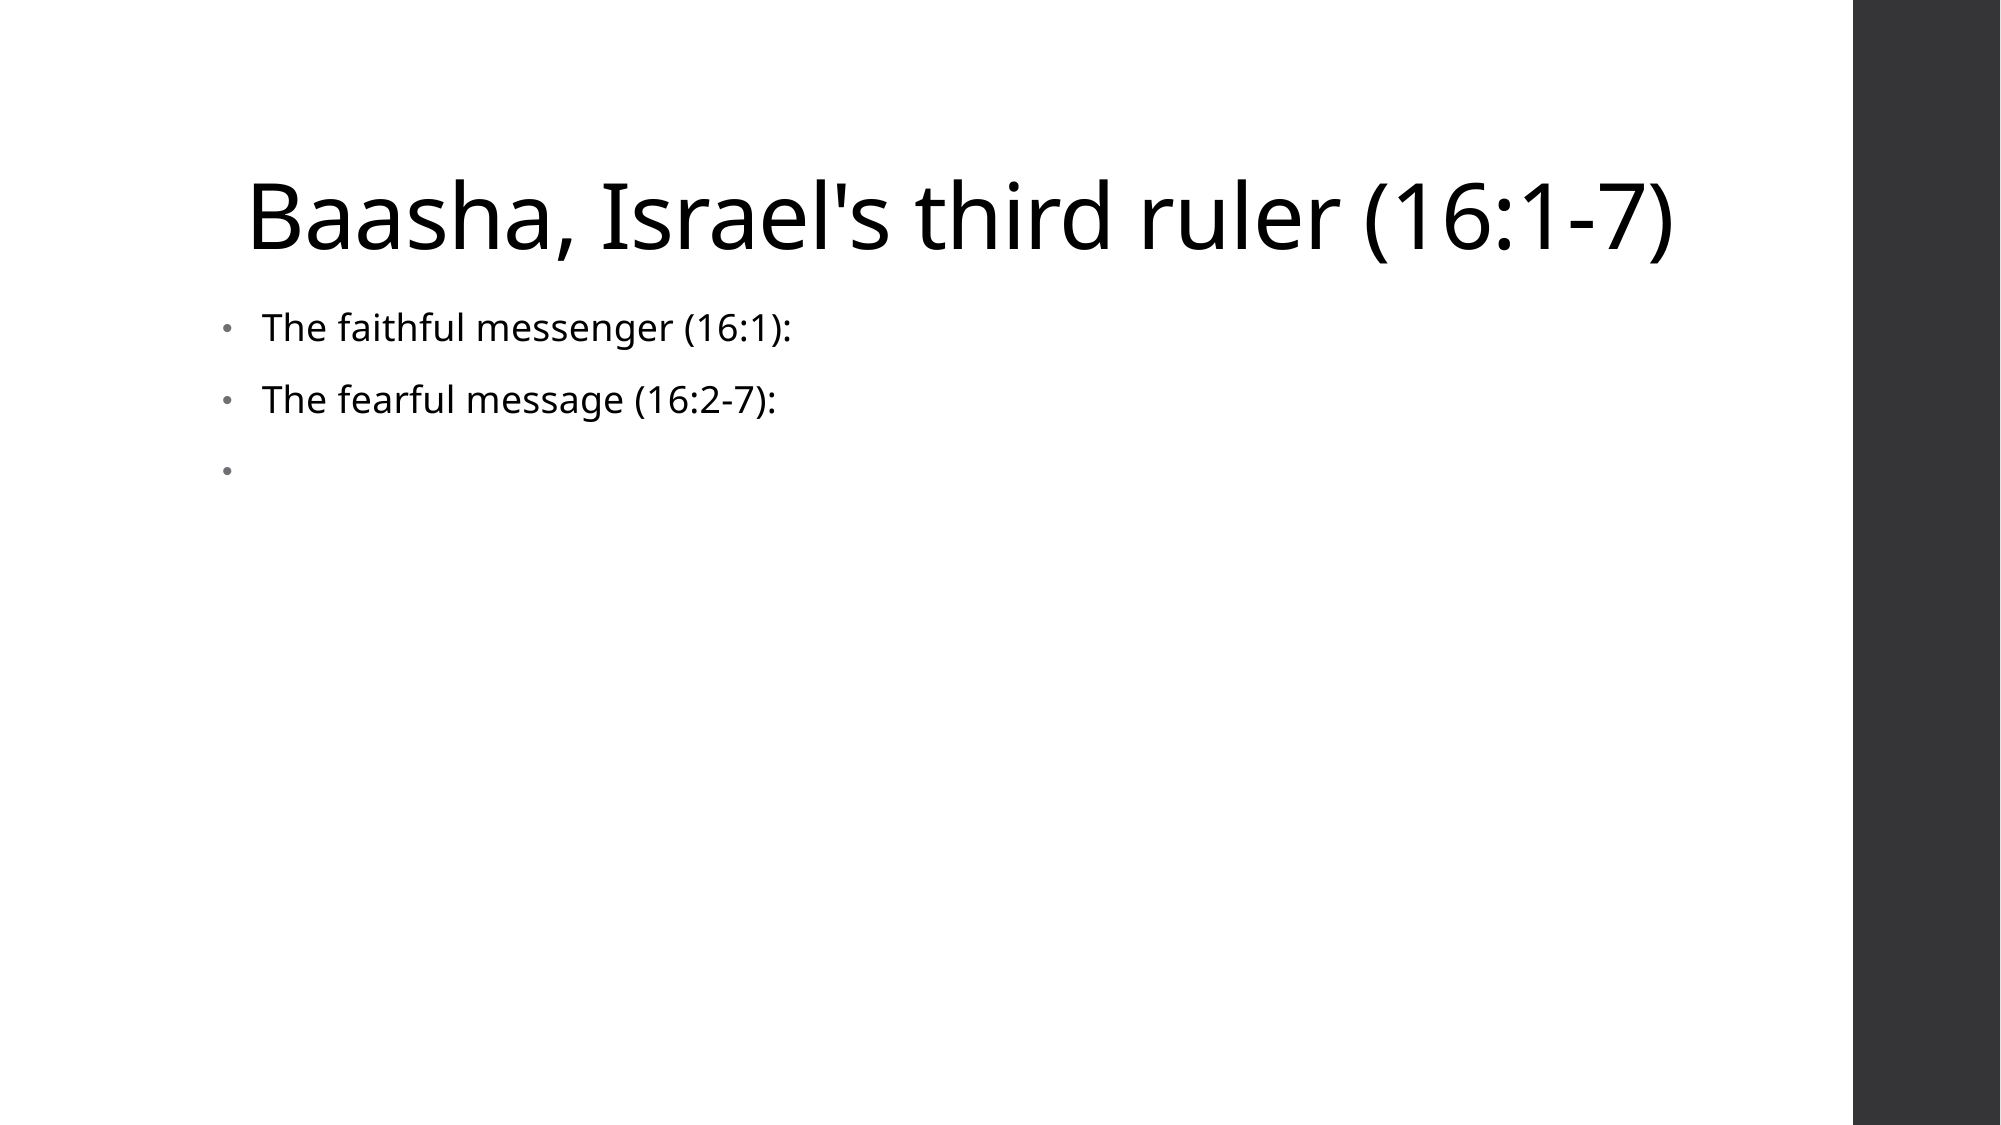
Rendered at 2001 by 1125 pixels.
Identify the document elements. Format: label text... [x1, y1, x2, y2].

list The faithful messenger (16:1): The fearful message (16:2-7): [206, 299, 1617, 1014]
title Baasha, Israel's third ruler (16:1-7) [206, 60, 1797, 278]
